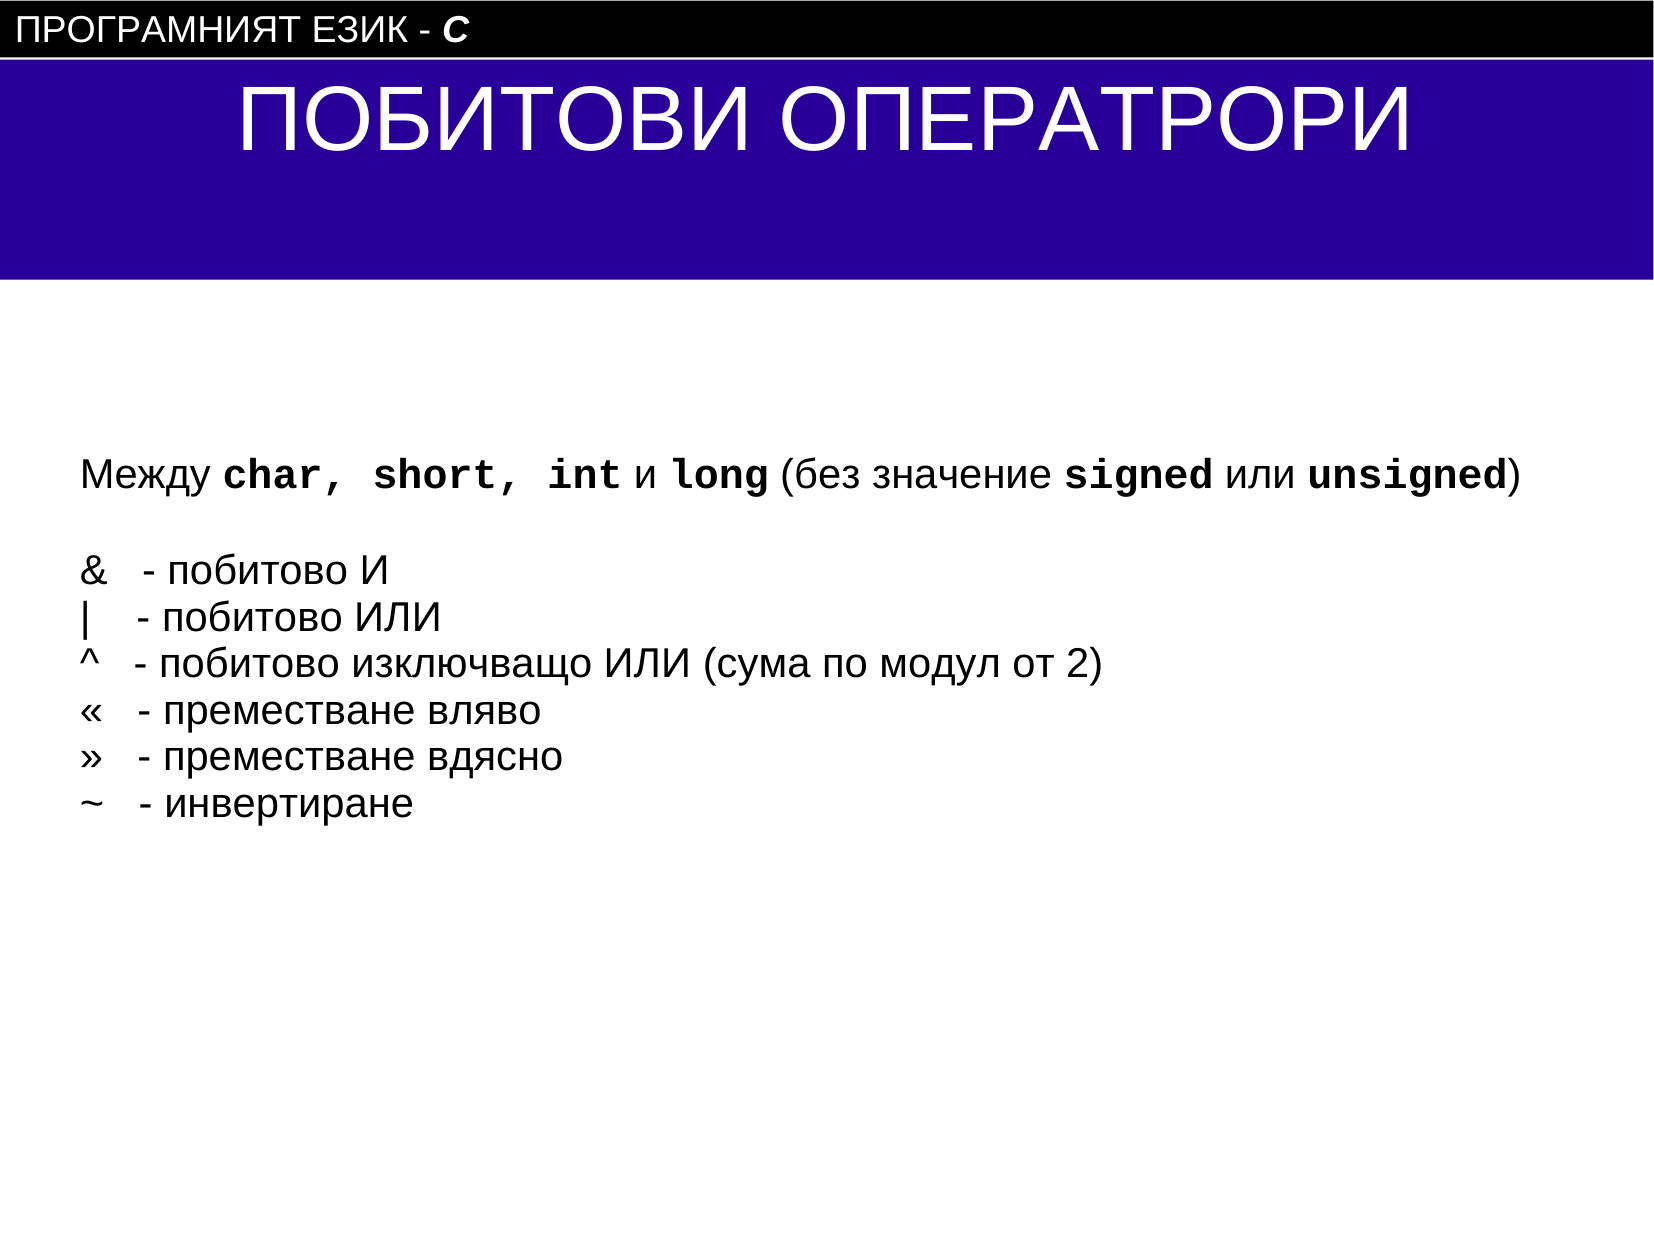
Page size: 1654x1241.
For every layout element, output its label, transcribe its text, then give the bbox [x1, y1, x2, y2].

text_box ПРОГРАМНИЯT ЕЗИК - С [0, 0, 1654, 58]
text_box ПОБИТОВИ ОПЕРАТРОРИ [0, 59, 1654, 280]
text_box Между char, short, int и long (без значение signed или unsigned) & - побитово И | - побитово ИЛИ ^ - побитово изключващо ИЛИ (сума по модул от 2) « - преместване вляво » - преместване вдясно ~ - инвертиране [29, 442, 1625, 834]
